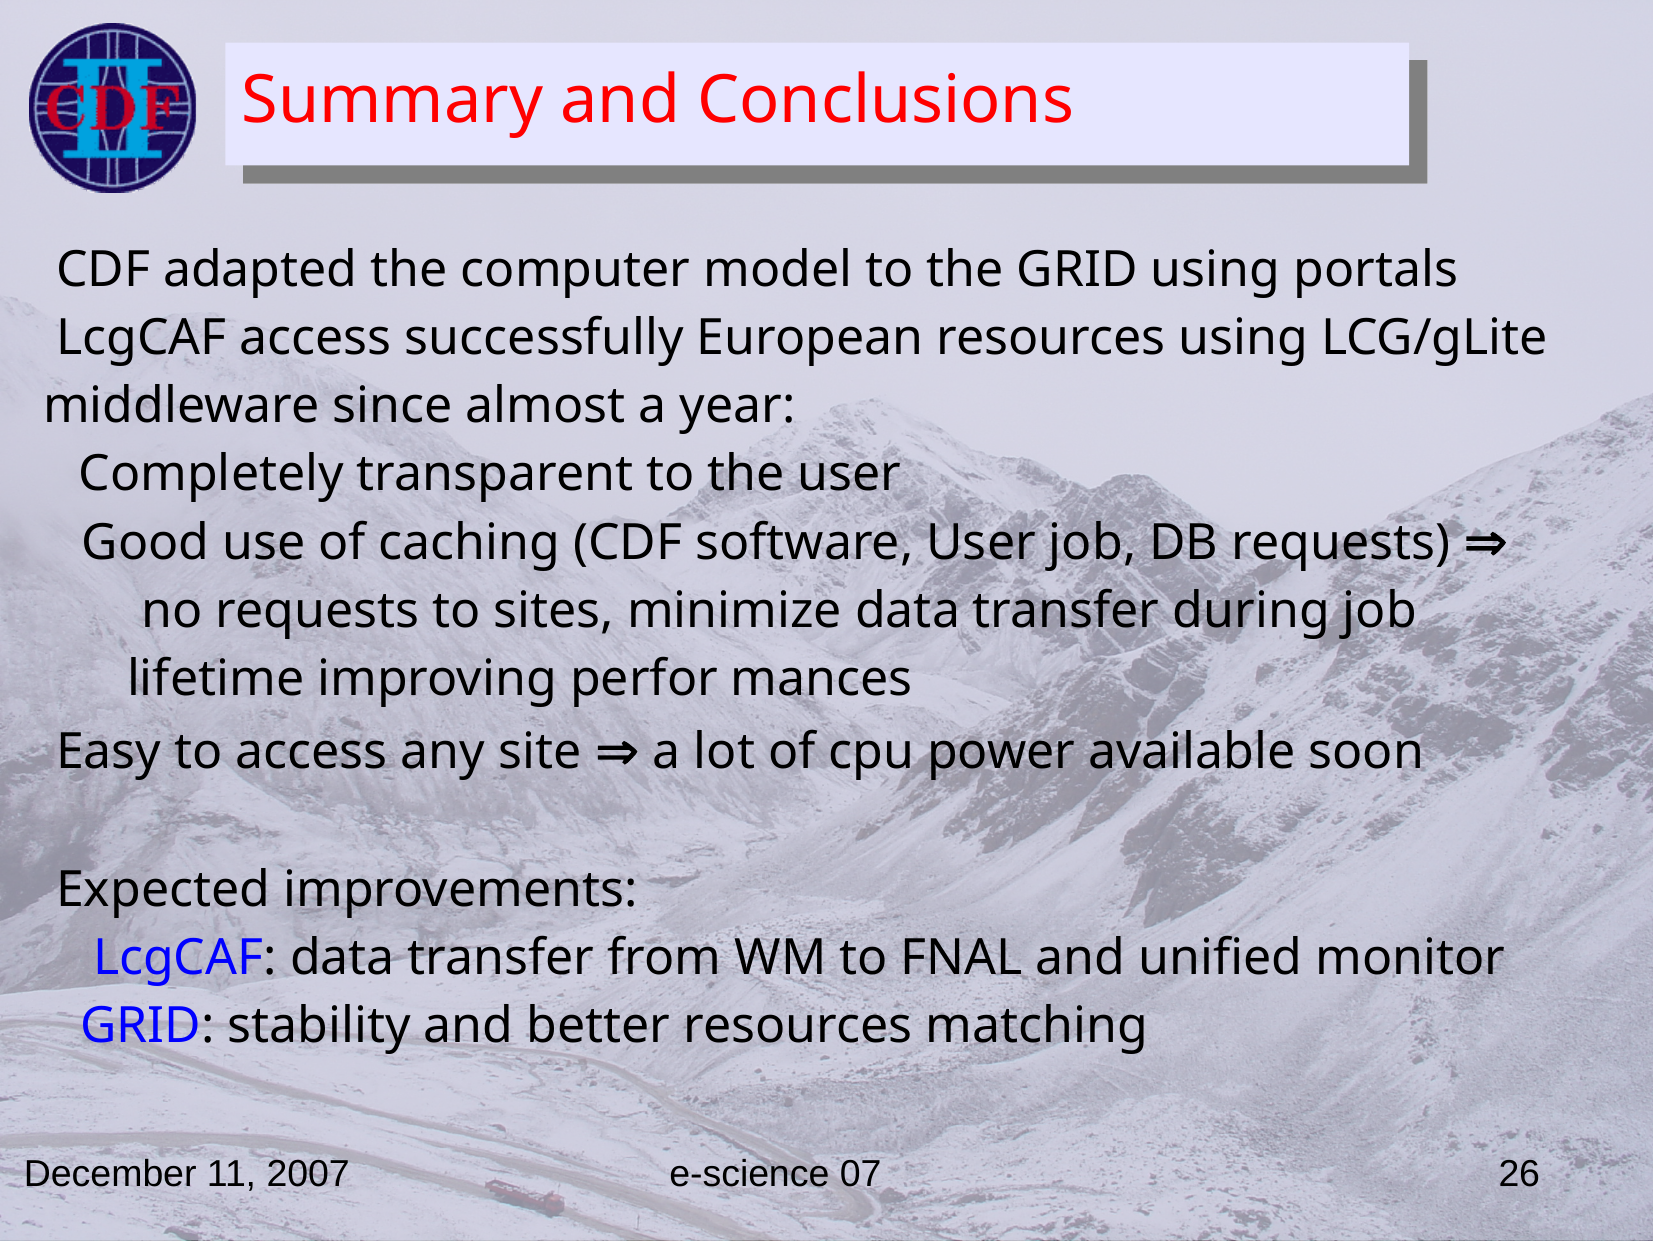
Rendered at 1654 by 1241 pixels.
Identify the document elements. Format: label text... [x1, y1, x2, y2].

text_box Summary and Conclusions [225, 42, 1410, 166]
text_box CDF adapted the computer model to the GRID using portals LcgCAF access successfully European resources using LCG/gLite middleware since almost a year: Completely transparent to the user Good use of caching (CDF software, User job, DB requests)  no requests to sites, minimize data transfer during job lifetime improving perfor mances Easy to access any site  a lot of cpu power available soon Expected improvements: LcgCAF: data transfer from WM to FNAL and unified monitor GRID: stability and better resources matching [28, 225, 1628, 1084]
picture [29, 23, 198, 193]
text_box [0, 0, 1653, 1241]
text_box December 11, 2007 [11, 1144, 362, 1229]
text_box e-science 07 [655, 1144, 896, 1229]
text_box <number> [1483, 1145, 1653, 1229]
